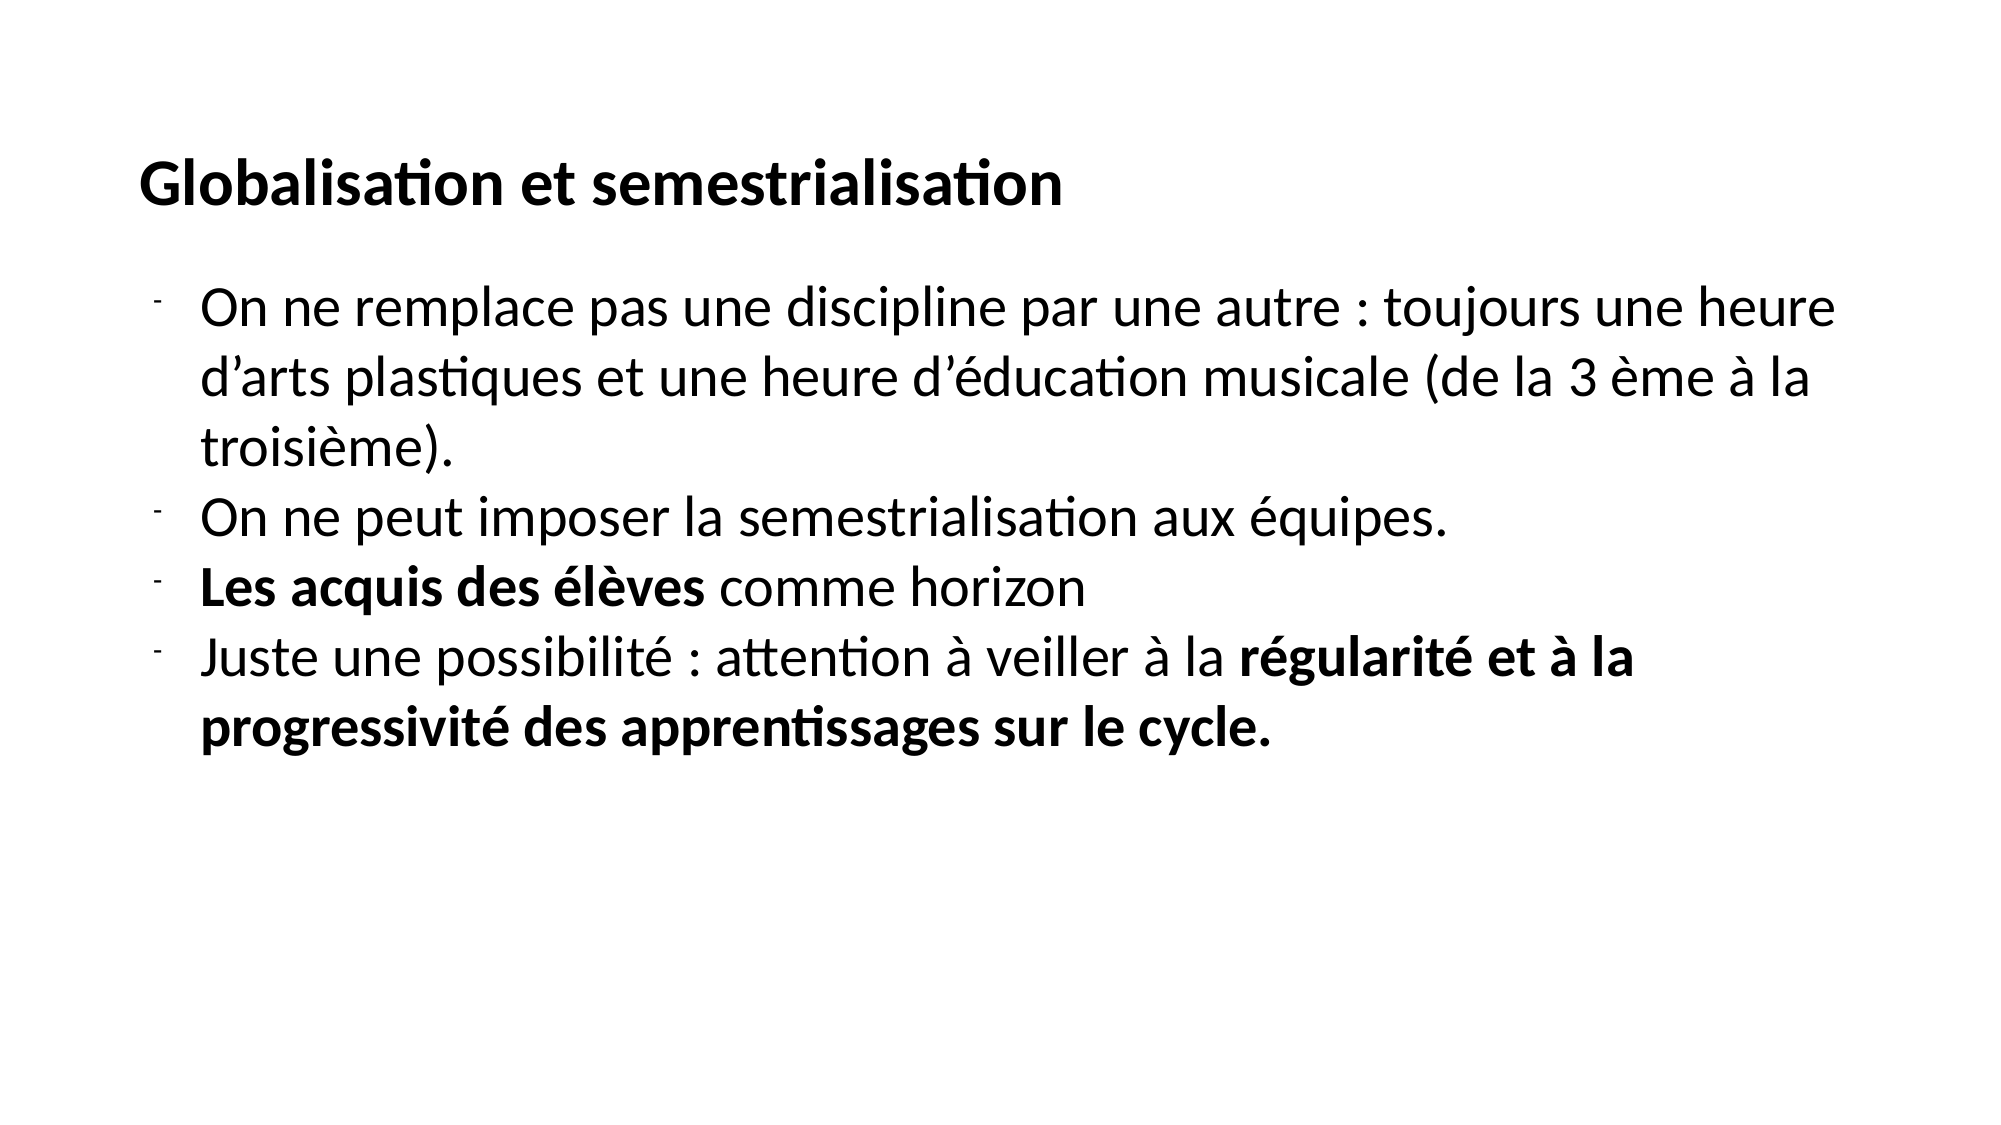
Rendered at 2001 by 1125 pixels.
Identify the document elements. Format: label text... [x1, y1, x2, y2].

text_box On ne remplace pas une discipline par une autre : toujours une heure d’arts plastiques et une heure d’éducation musicale (de la 3 ème à la troisième). On ne peut imposer la semestrialisation aux équipes. Les acquis des élèves comme horizon Juste une possibilité : attention à veiller à la régularité et à la progressivité des apprentissages sur le cycle. [138, 260, 1870, 901]
text_box Globalisation et semestrialisation [124, 131, 1884, 227]
